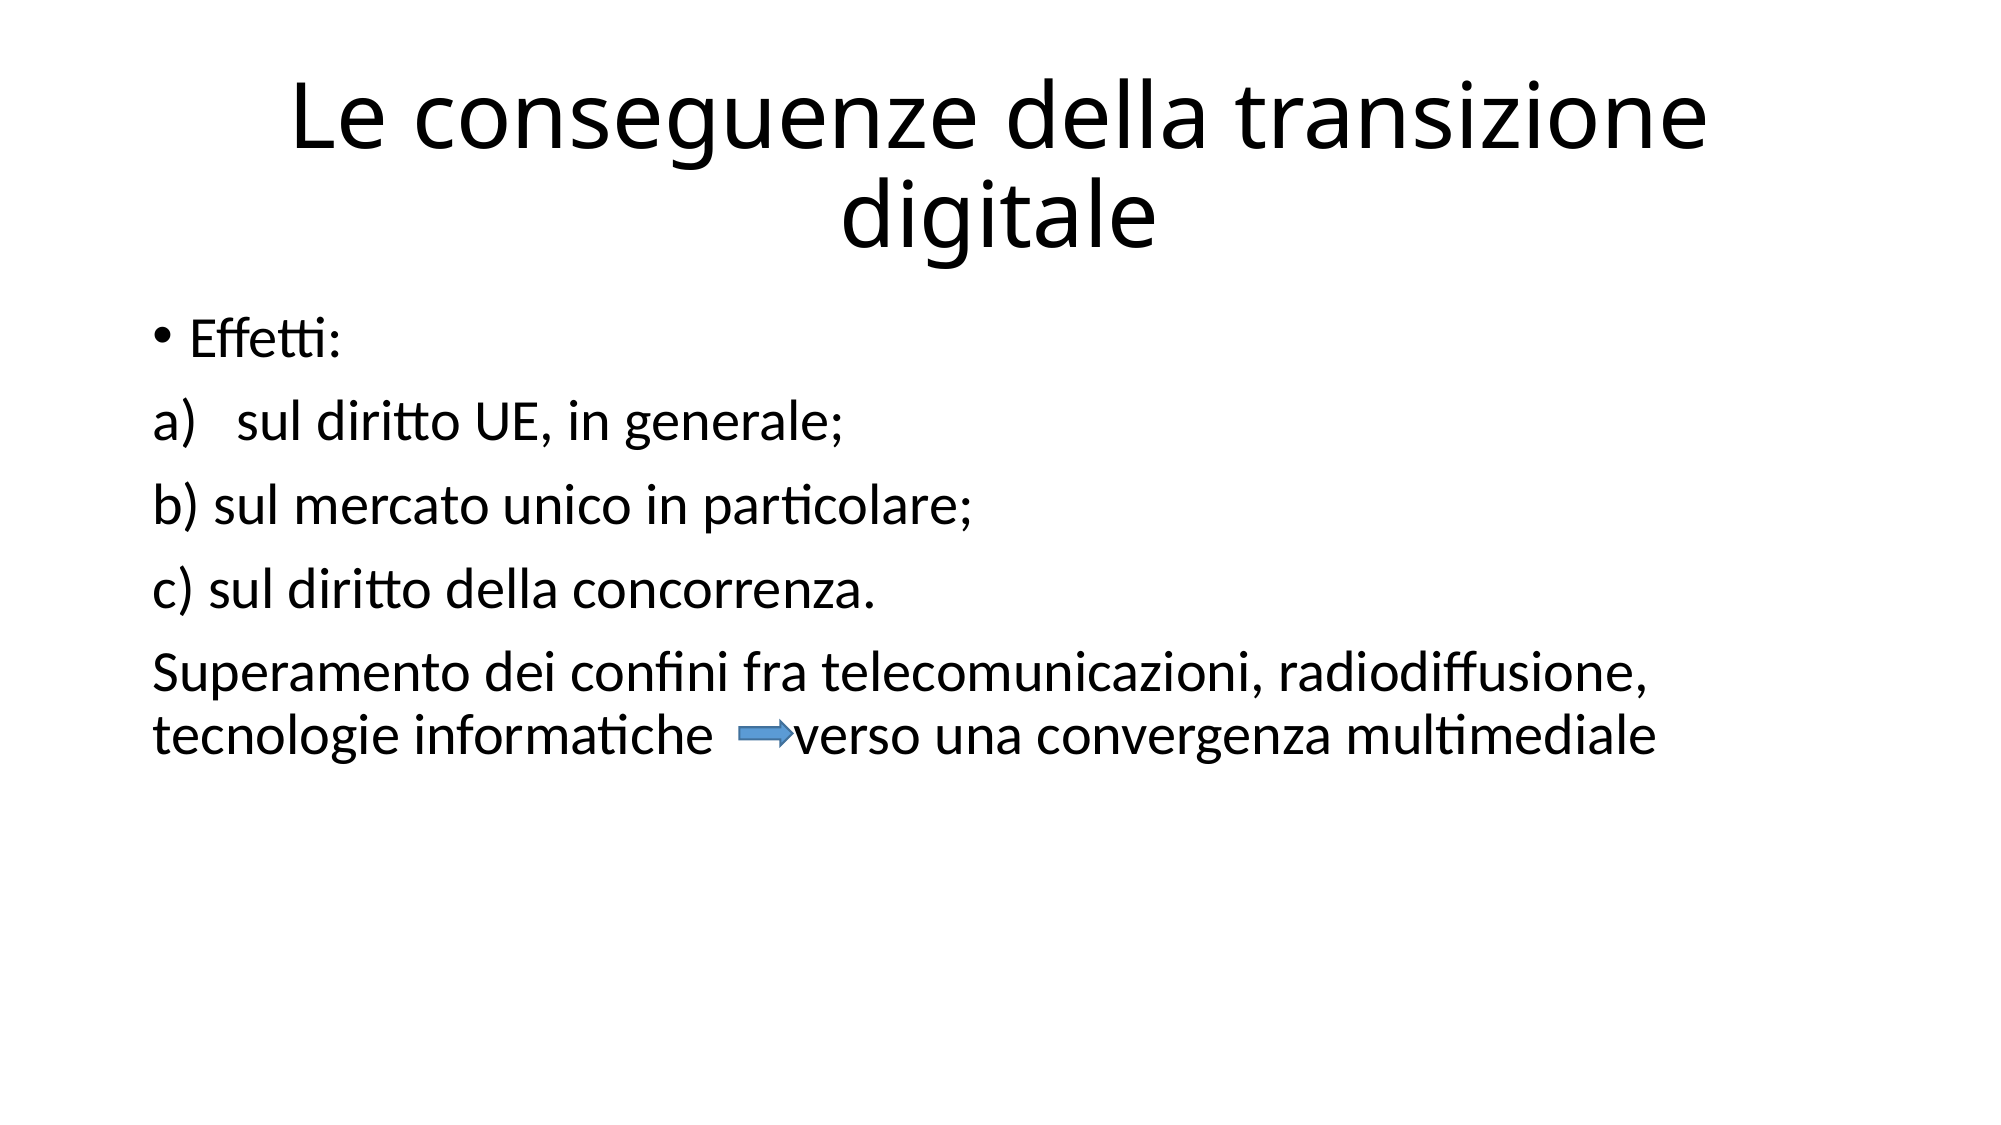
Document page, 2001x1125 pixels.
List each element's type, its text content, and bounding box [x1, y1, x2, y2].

text_box [739, 721, 793, 746]
list Effetti: sul diritto UE, in generale; b) sul mercato unico in particolare; c) sul diritto della concorrenza. Superamento dei confini fra telecomunicazioni, radiodiffusione, tecnologie informatiche verso una convergenza multimediale [137, 299, 1863, 1014]
title Le conseguenze della transizione digitale [137, 59, 1863, 278]
